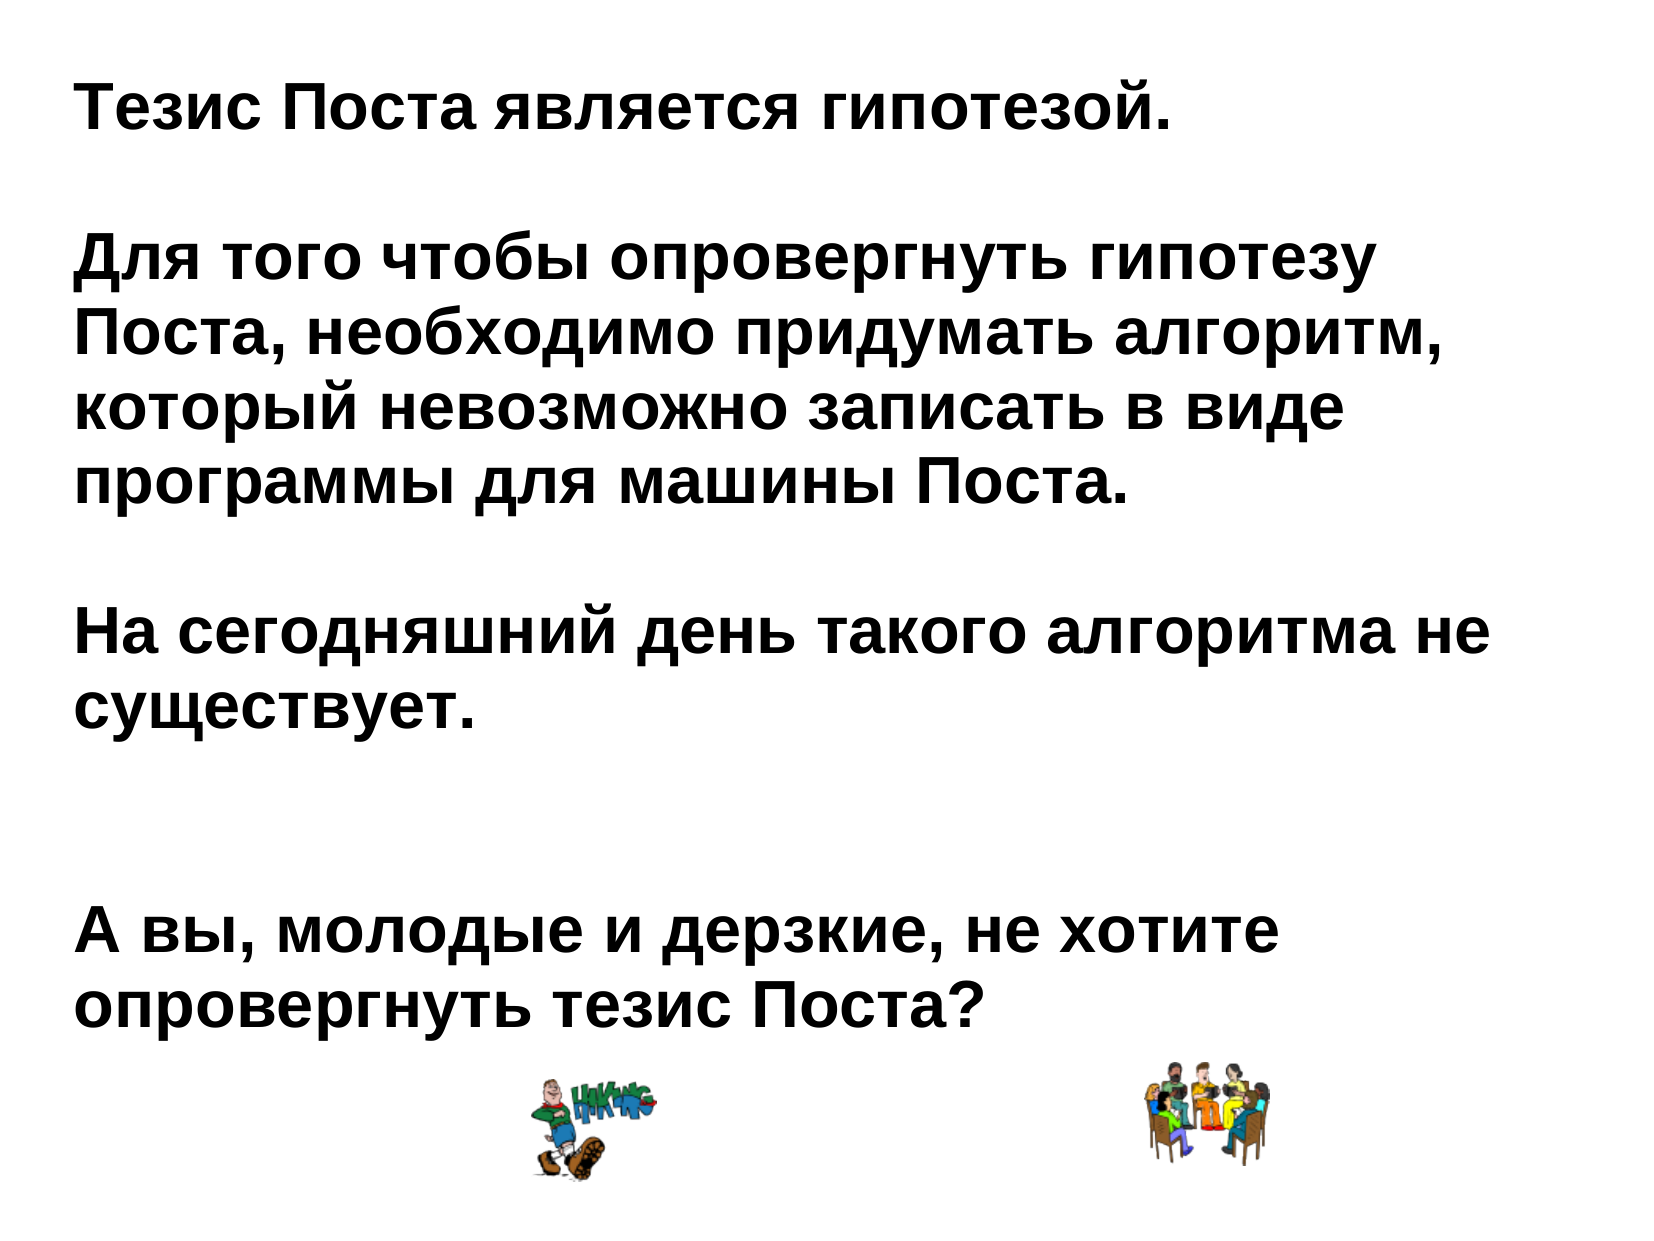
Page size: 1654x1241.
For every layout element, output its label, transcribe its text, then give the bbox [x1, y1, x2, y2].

picture [1144, 1062, 1270, 1167]
picture [531, 1079, 657, 1182]
text_box Тезис Поста является гипотезой. Для того чтобы опровергнуть гипотезу Поста, необходимо придумать алгоритм, который невозможно записать в виде программы для машины Поста. На сегодняшний день такого алгоритма не существует. А вы, молодые и дерзкие, не хотите опровергнуть тезис Поста? [59, 62, 1595, 1049]
